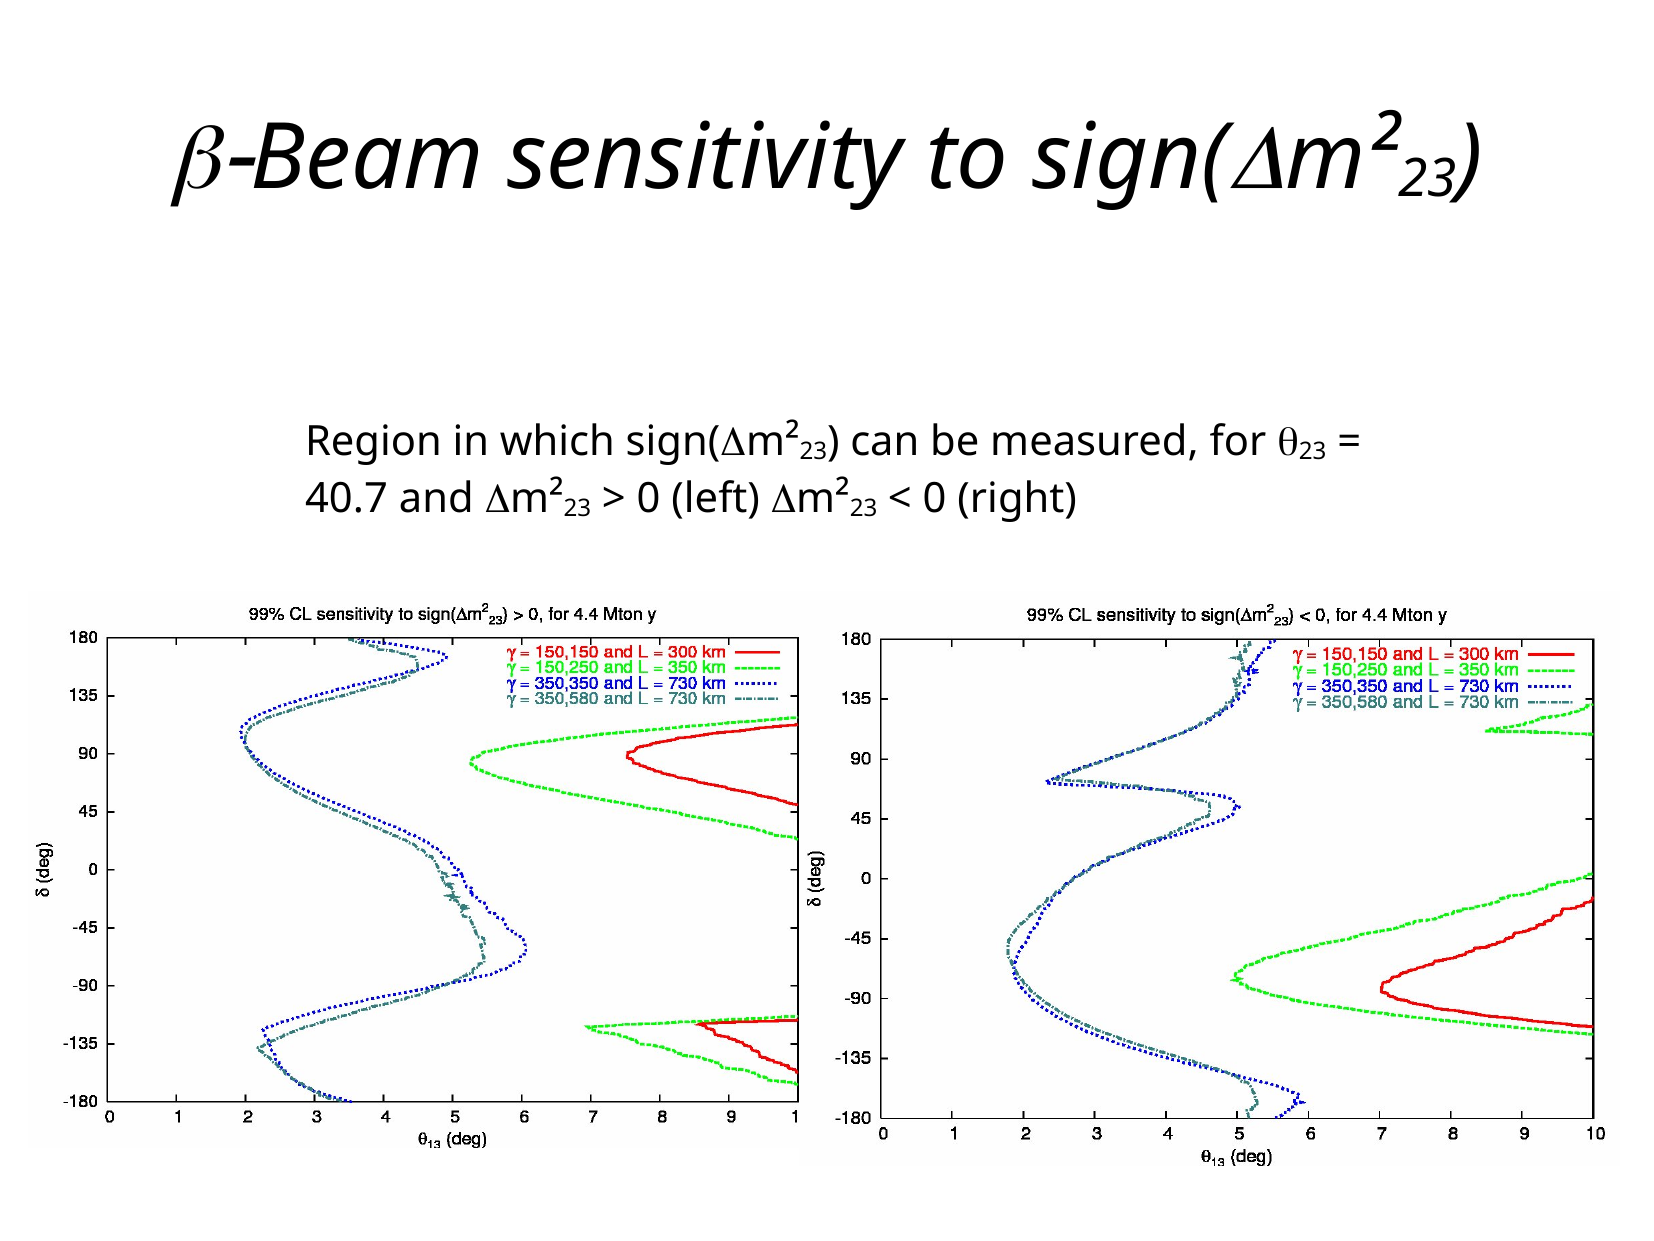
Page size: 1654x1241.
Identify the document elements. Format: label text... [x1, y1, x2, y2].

picture [28, 591, 1620, 1166]
title b-Beam sensitivity to sign(Dm²23) [82, 56, 1571, 250]
text_box Region in which sign(Dm²23) can be measured, for q23 = 40.7 and Dm²23 > 0 (left) Dm²23 < 0 (right) [290, 403, 1442, 552]
